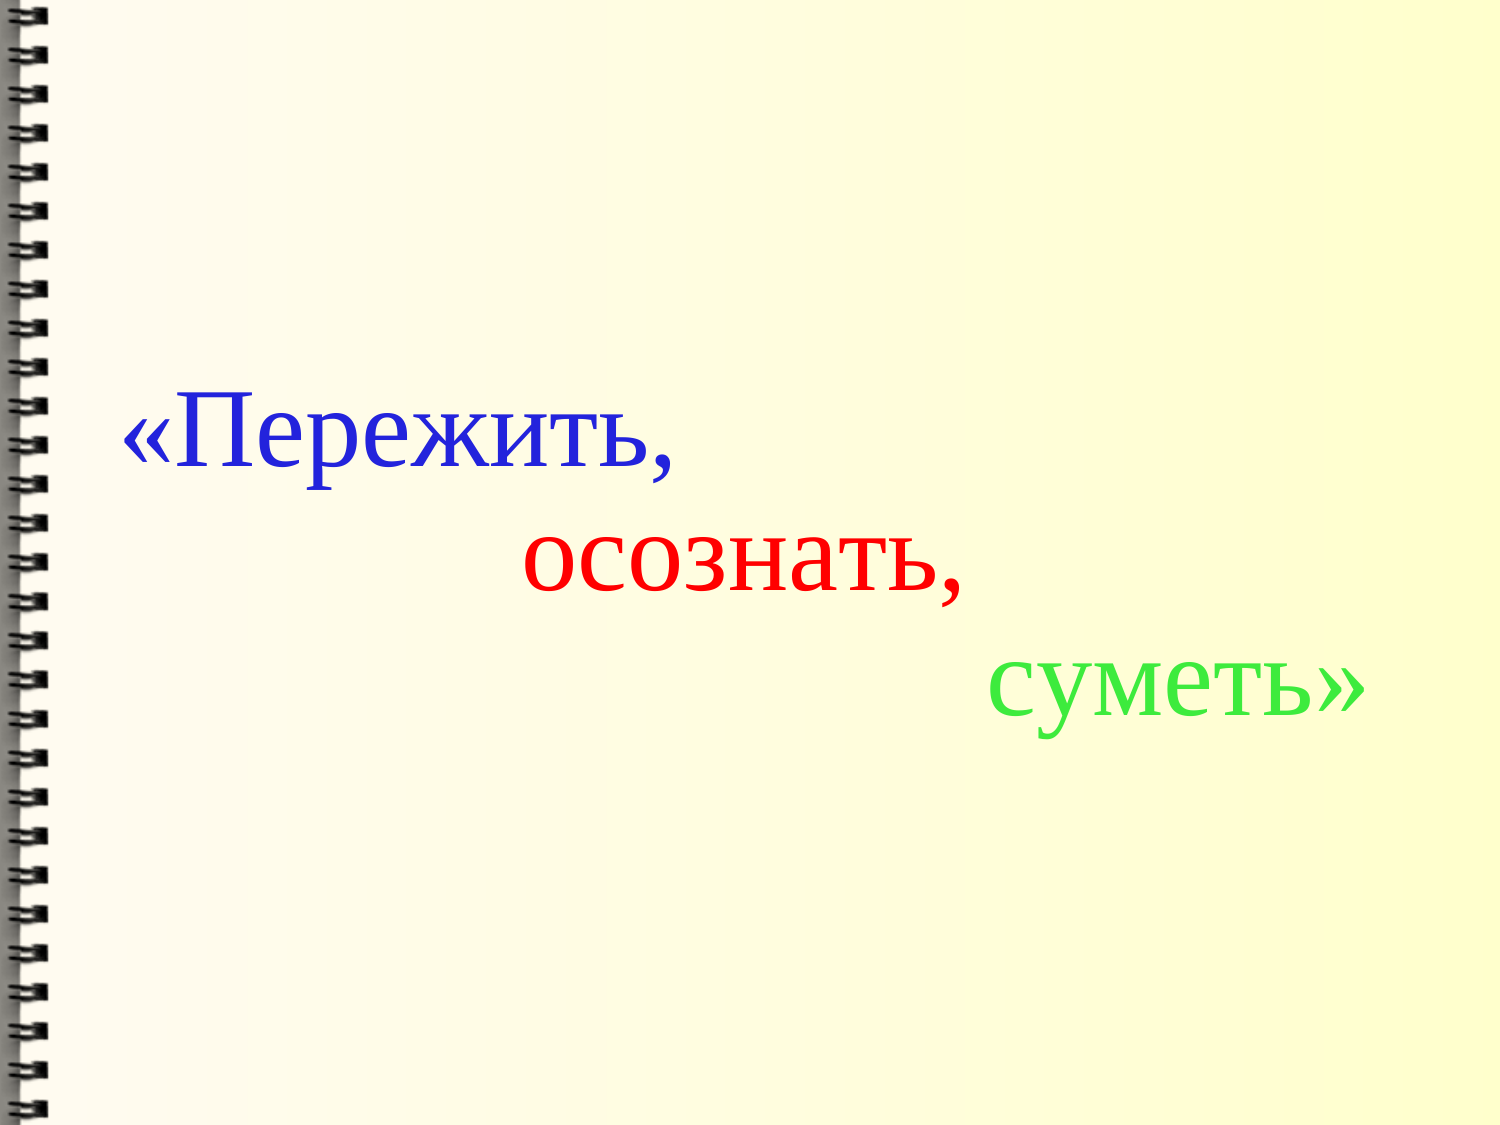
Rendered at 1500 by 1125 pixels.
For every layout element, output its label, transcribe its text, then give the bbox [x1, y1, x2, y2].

subtitle «Пережить, осознать, суметь» [118, 88, 1400, 1017]
picture [0, 0, 69, 1125]
